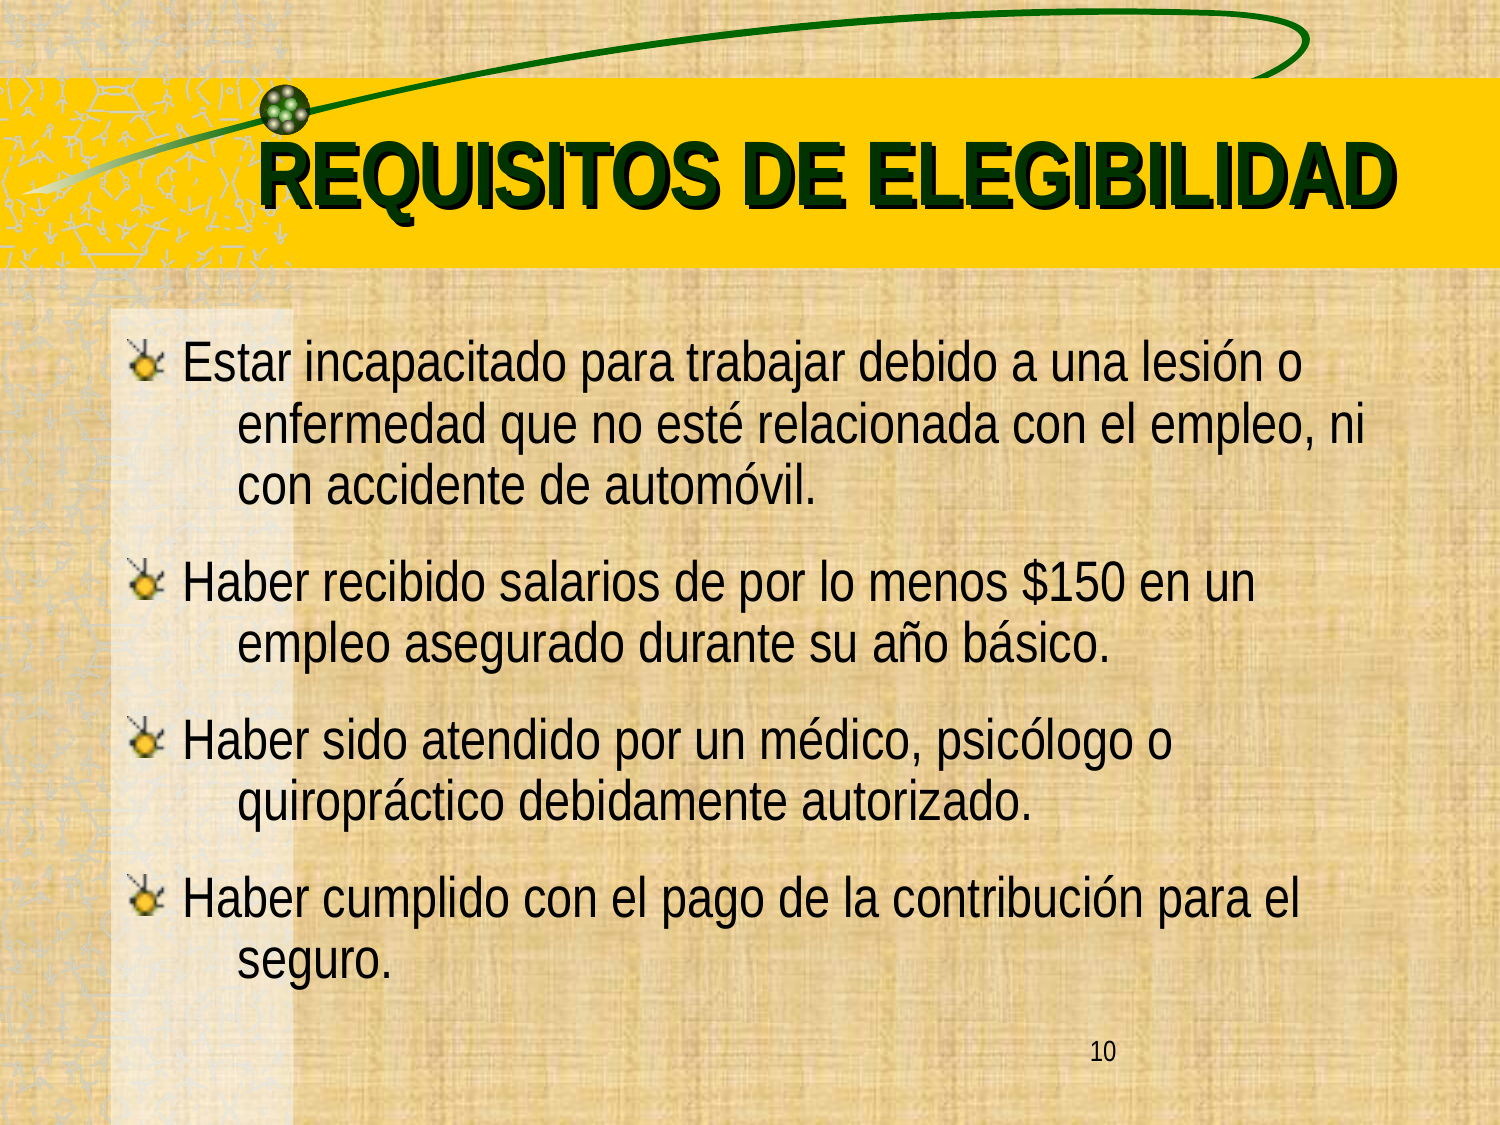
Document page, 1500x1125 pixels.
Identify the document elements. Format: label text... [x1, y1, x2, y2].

text_box [1074, 1025, 1388, 1101]
list Estar incapacitado para trabajar debido a una lesión o enfermedad que no esté relacionada con el empleo, ni con accidente de automóvil. Haber recibido salarios de por lo menos $150 en un empleo asegurado durante su año básico. Haber sido atendido por un médico, psicólogo o quiropráctico debidamente autorizado. Haber cumplido con el pago de la contribución para el seguro. [112, 324, 1388, 1000]
title REQUISITOS DE ELEGIBILIDAD [189, 75, 1465, 263]
